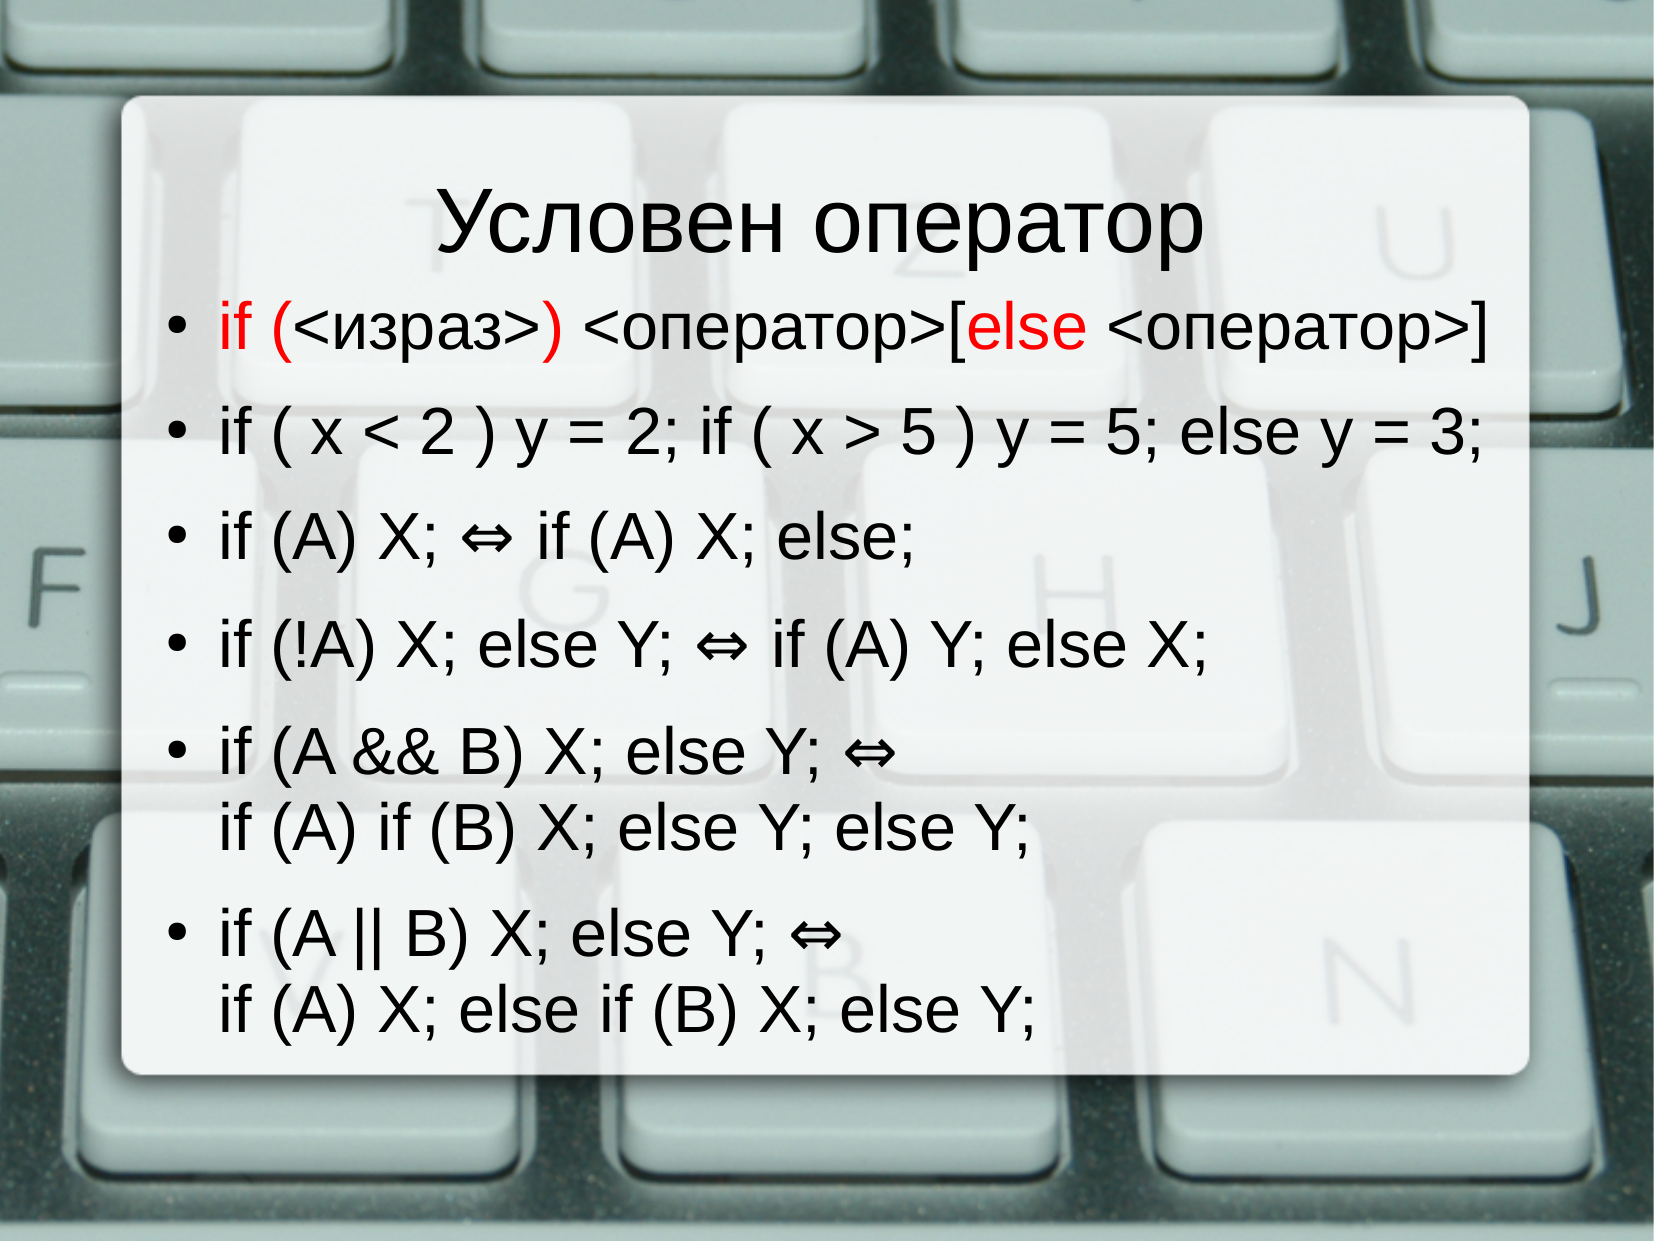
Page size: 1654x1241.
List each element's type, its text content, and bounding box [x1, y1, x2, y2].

picture [0, 0, 1654, 1241]
list if (<израз>) <оператор>[else <оператор>] if ( x < 2 ) y = 2; if ( x > 5 ) y = 5; else y = 3; if (A) X; ⇔ if (A) X; else; if (!A) X; else Y; ⇔ if (A) Y; else X; if (A && B) X; else Y; ⇔ if (A) if (B) X; else Y; else Y; if (A || B) X; else Y; ⇔ if (A) X; else if (B) X; else Y; [147, 289, 1506, 1047]
title Условен оператор [135, 117, 1506, 325]
